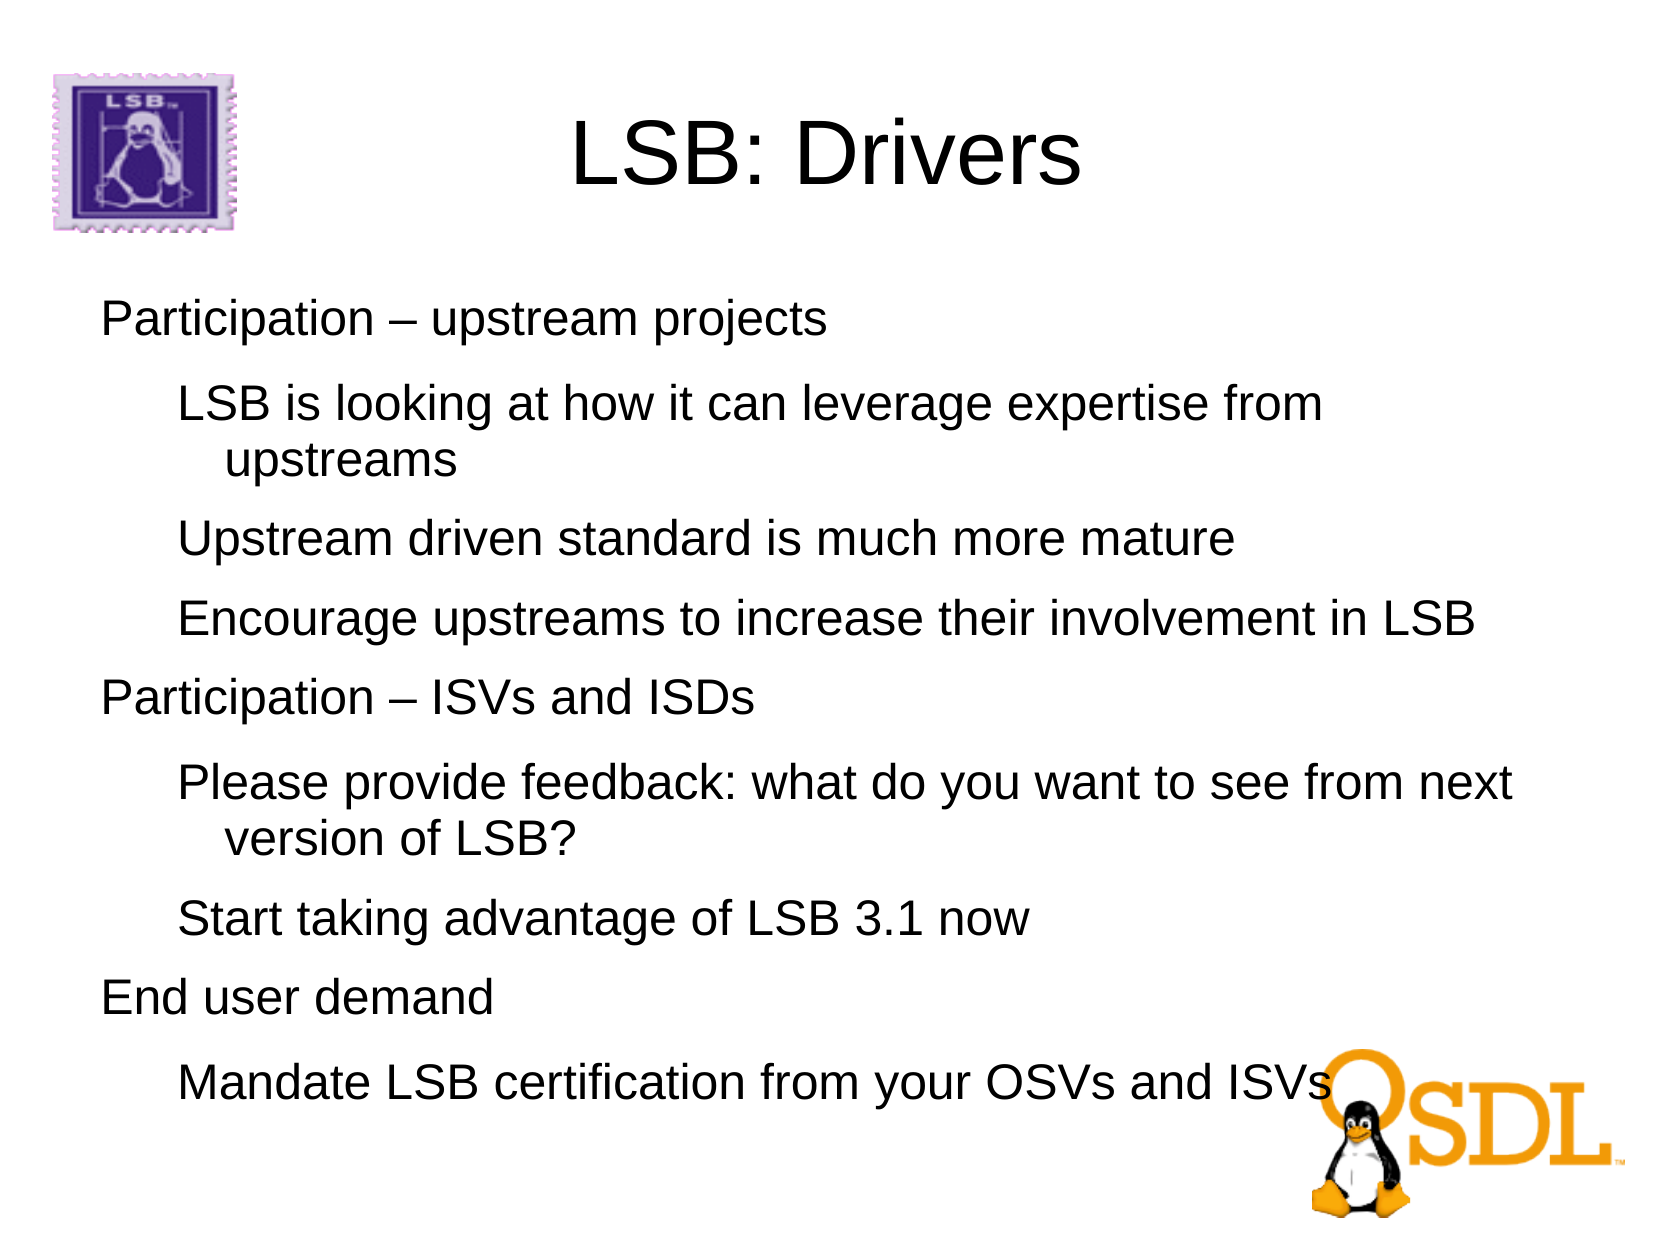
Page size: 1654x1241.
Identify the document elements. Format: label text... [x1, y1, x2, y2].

list Participation – upstream projects LSB is looking at how it can leverage expertise from upstreams Upstream driven standard is much more mature Encourage upstreams to increase their involvement in LSB Participation – ISVs and ISDs Please provide feedback: what do you want to see from next version of LSB? Start taking advantage of LSB 3.1 now End user demand Mandate LSB certification from your OSVs and ISVs [82, 290, 1571, 1111]
title LSB: Drivers [82, 49, 1571, 257]
picture [52, 73, 82, 233]
picture [1312, 1049, 1625, 1218]
